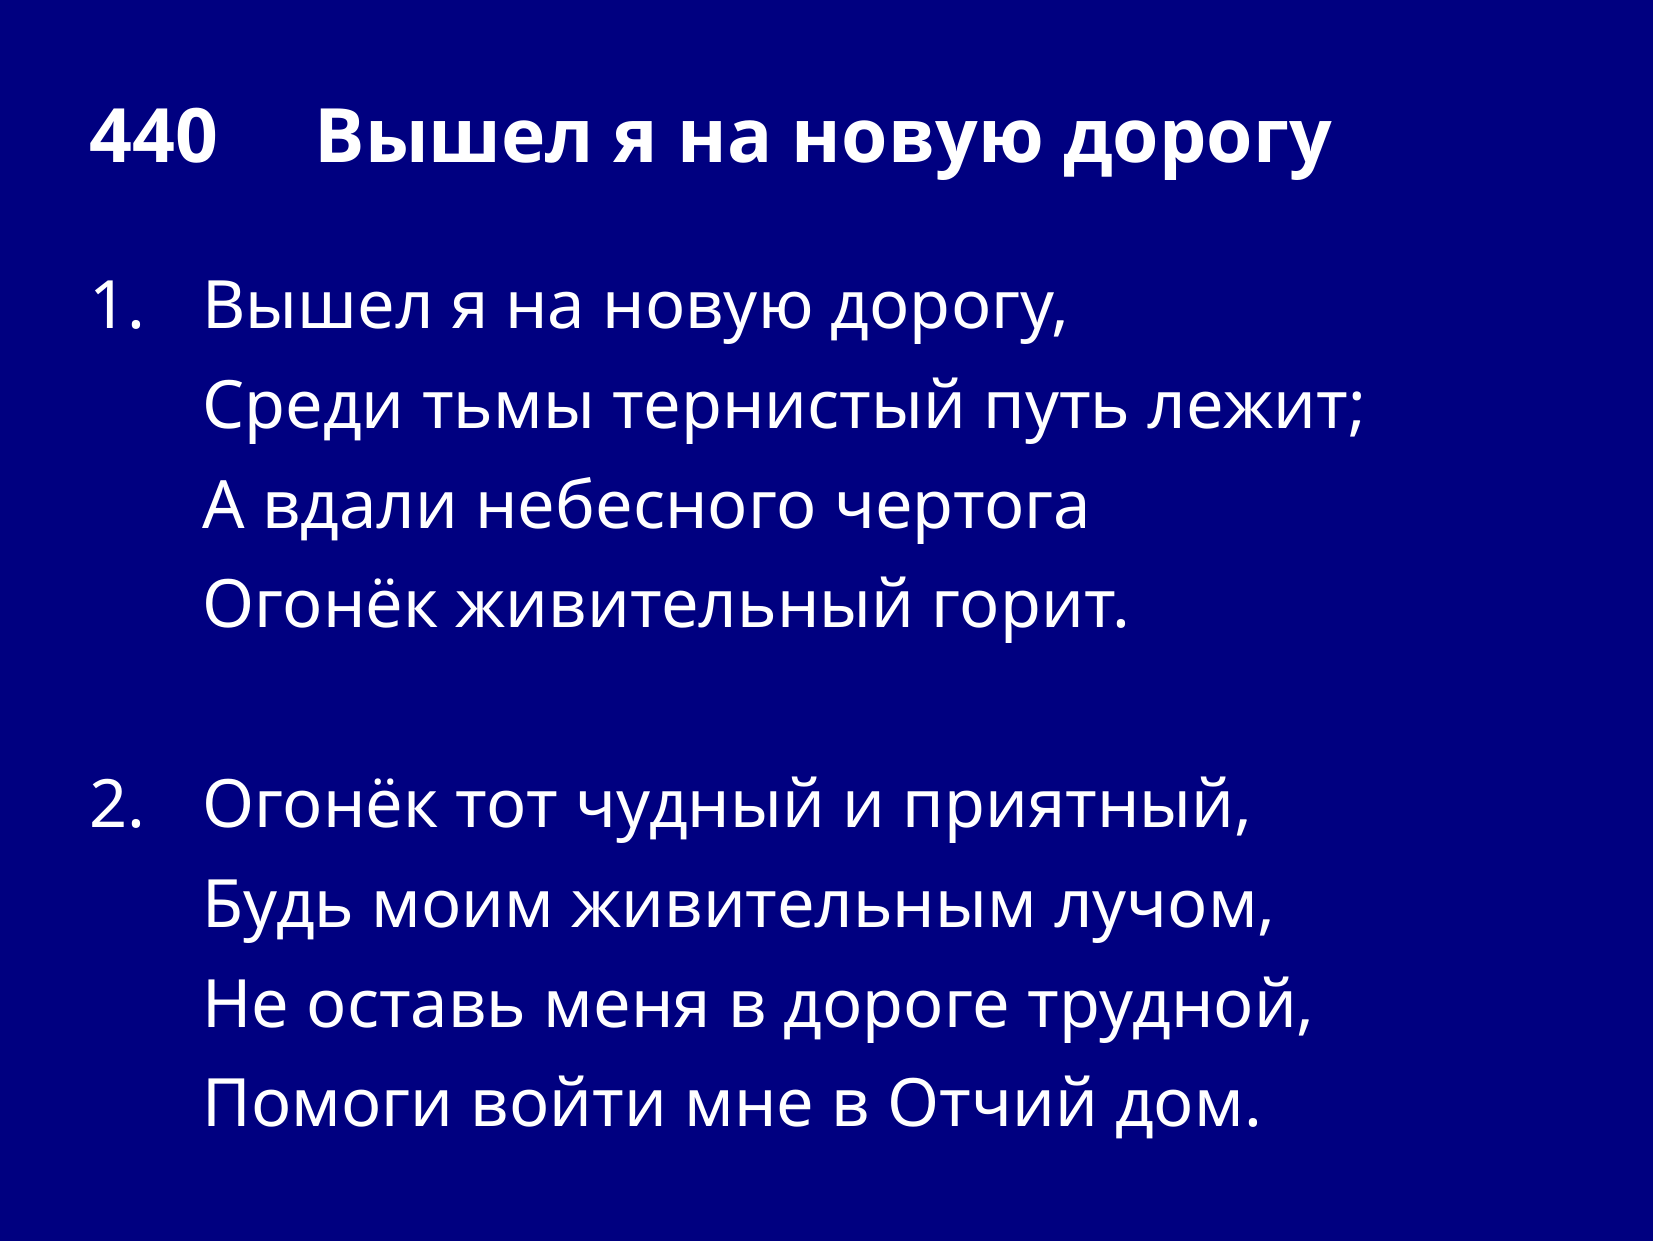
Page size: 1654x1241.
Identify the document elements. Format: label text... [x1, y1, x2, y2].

text_box 1. Вышел я на новую дорогу, Среди тьмы тернистый путь лежит; А вдали небесного чертога Огонёк живительный горит. 2. Огонёк тот чудный и приятный, Будь моим живительным лучом, Не оставь меня в дороге трудной, Помоги войти мне в Отчий дом. [75, 188, 1576, 1163]
text_box 440 Вышел я на новую дорогу [75, 75, 1576, 188]
